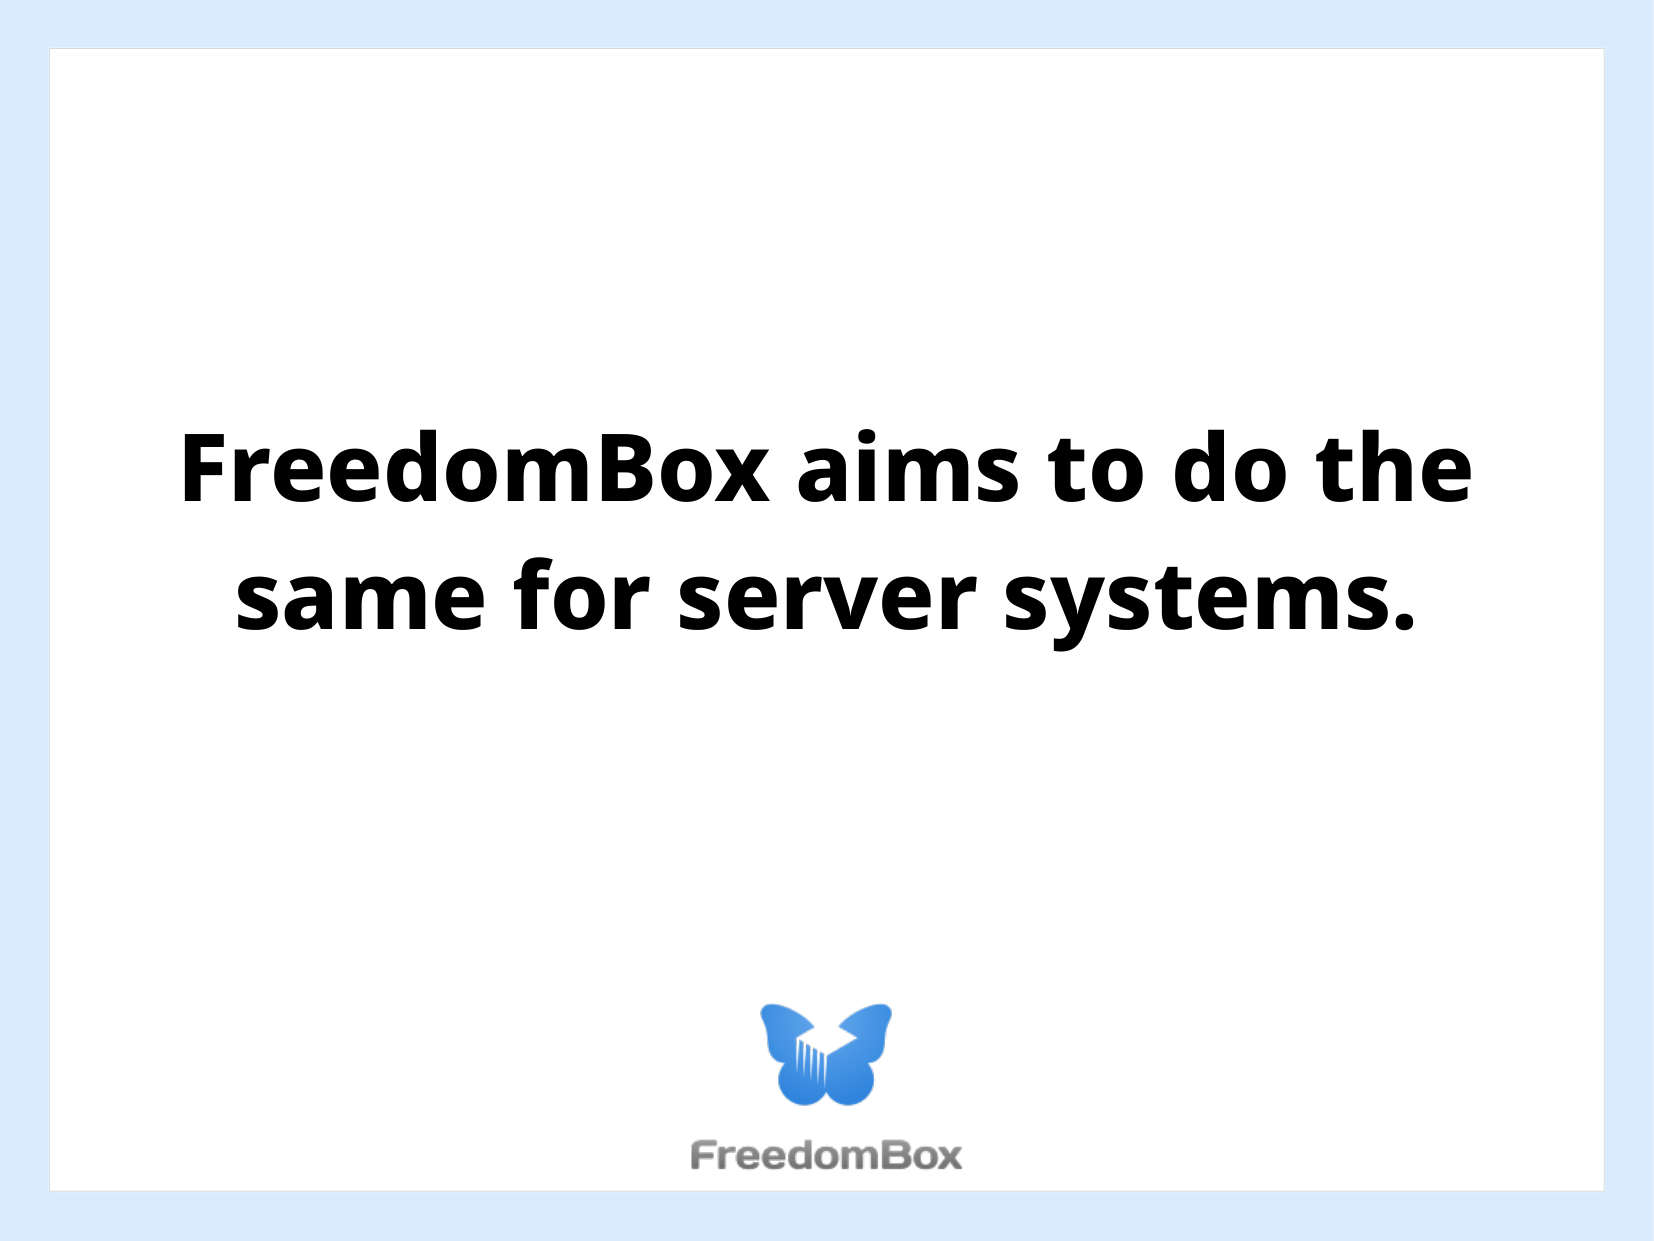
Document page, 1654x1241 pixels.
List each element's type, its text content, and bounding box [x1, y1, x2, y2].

picture [0, 0, 1654, 1241]
subtitle FreedomBox aims to do the same for server systems. [82, 49, 1571, 1010]
